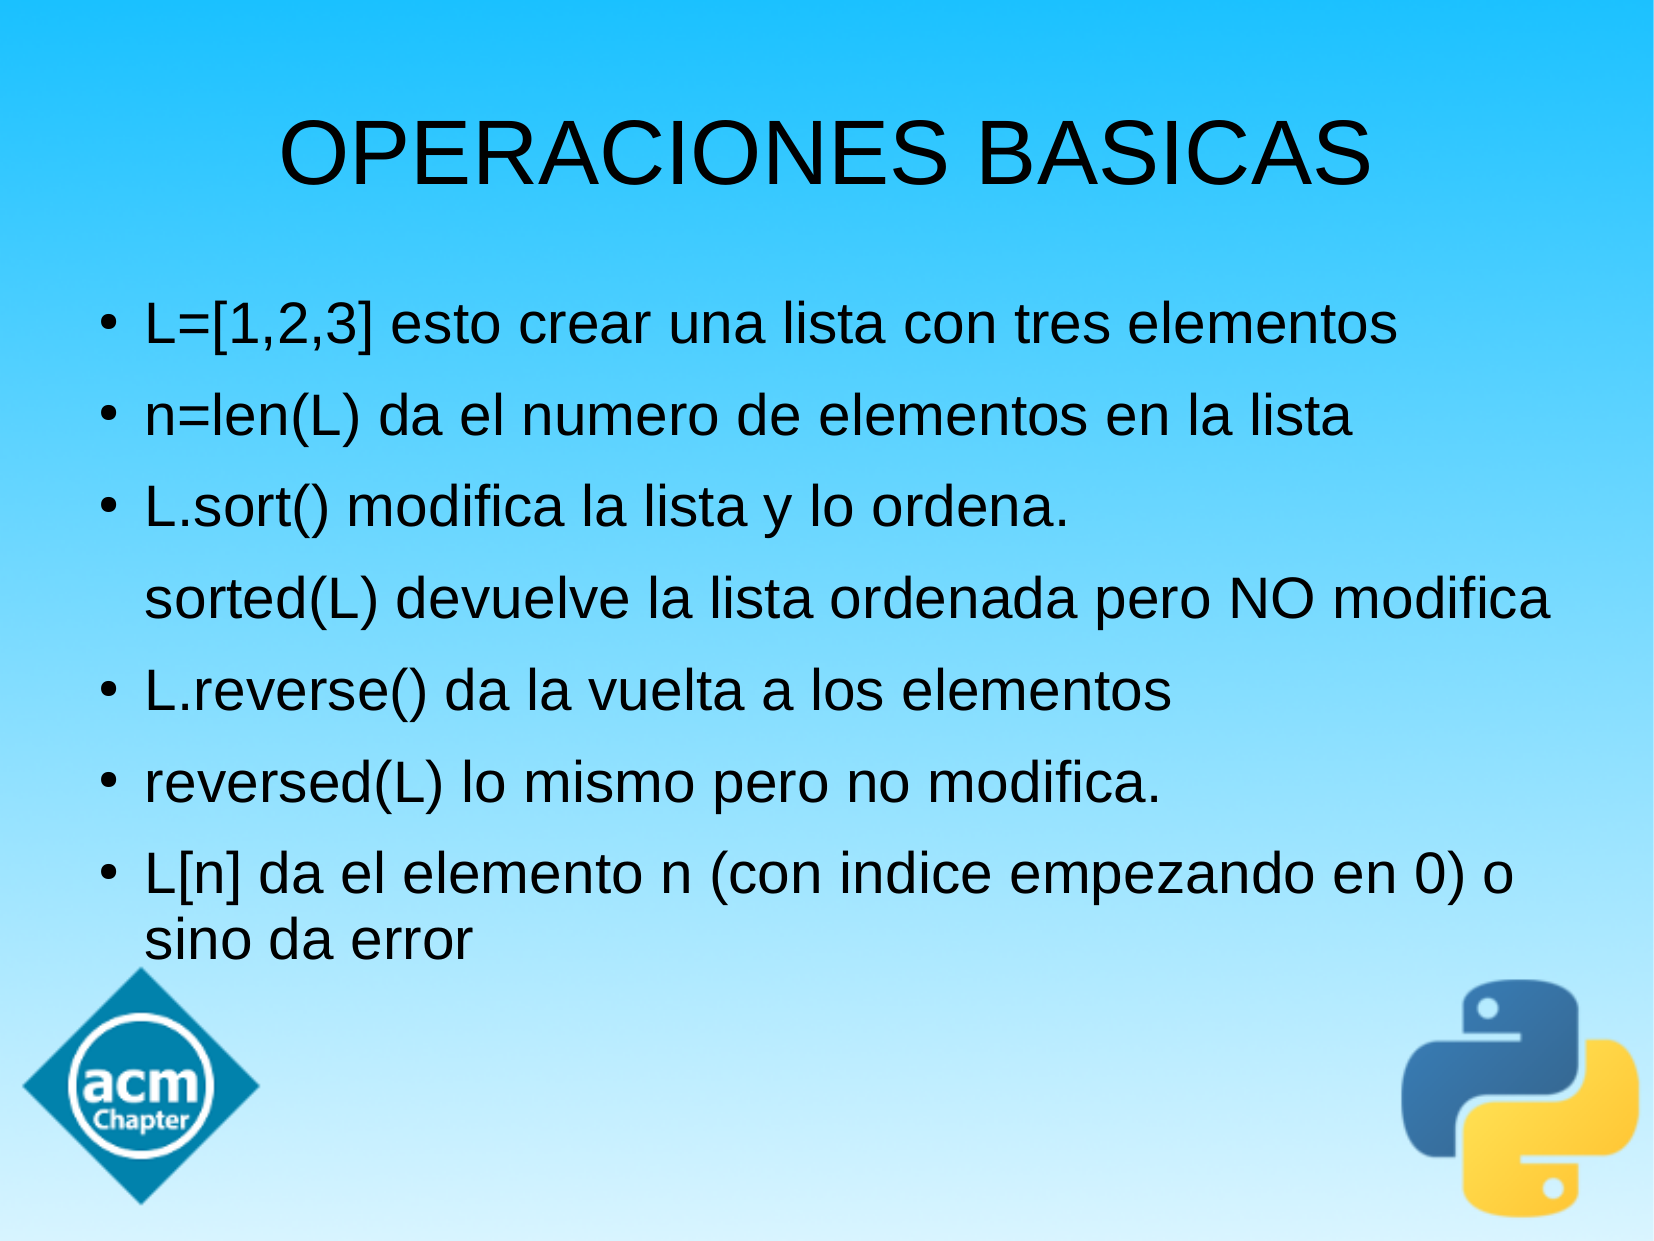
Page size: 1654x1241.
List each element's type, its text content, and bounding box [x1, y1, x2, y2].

list L=[1,2,3] esto crear una lista con tres elementos n=len(L) da el numero de elementos en la lista L.sort() modifica la lista y lo ordena. sorted(L) devuelve la lista ordenada pero NO modifica L.reverse() da la vuelta a los elementos reversed(L) lo mismo pero no modifica. L[n] da el elemento n (con indice empezando en 0) o sino da error [82, 290, 1571, 1010]
title OPERACIONES BASICAS [82, 49, 1571, 257]
picture [0, 0, 1654, 1241]
